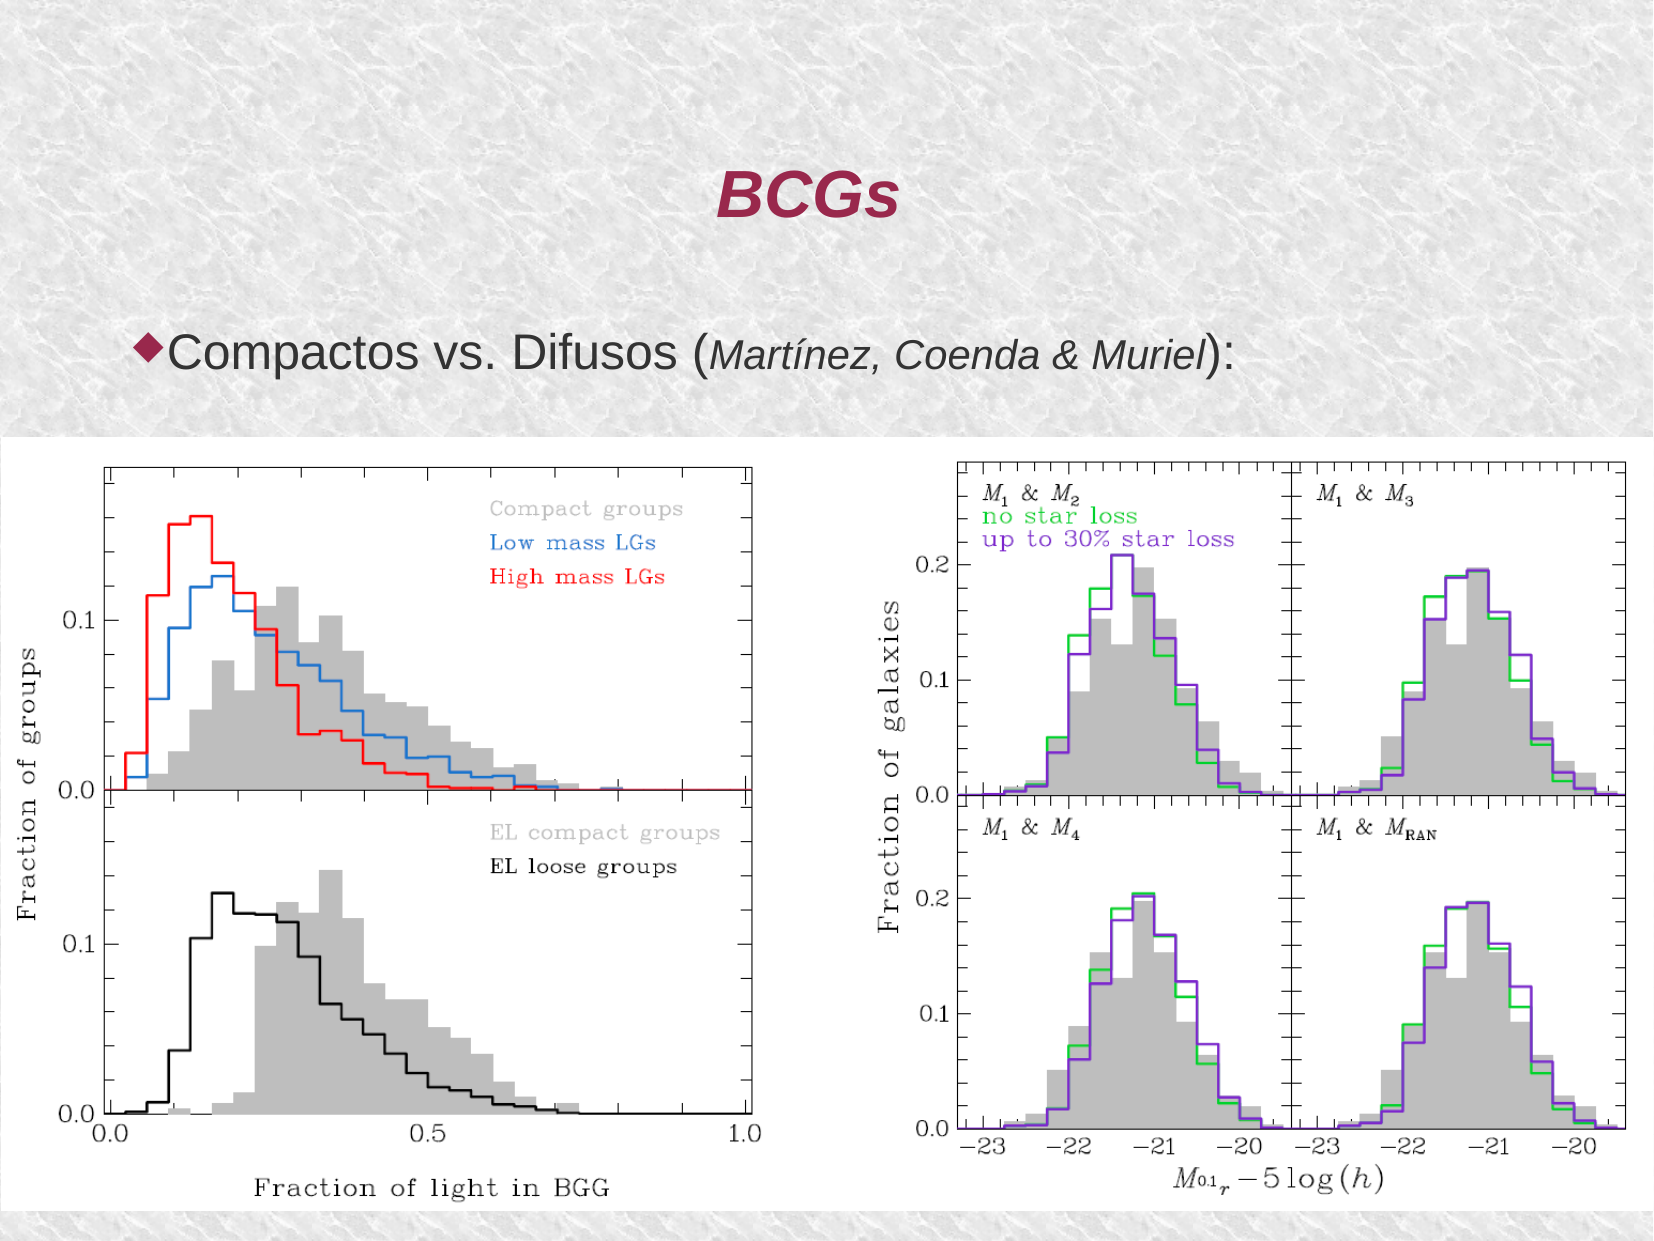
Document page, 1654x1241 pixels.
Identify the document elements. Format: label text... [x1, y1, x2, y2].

title BCGs [82, 90, 1535, 298]
list Compactos vs. Difusos (Martínez, Coenda & Muriel): 1) Varias diferencias y similitudes entre BCGs en compactos y grupos difusos de alta y baja masa. 2) A igual luminosidad del grupo: BCGs en compactos son más brillantes, grandes, masivas, rojas y mayor probabilidad de ser E 3) BCGs en CGs tienen mayor D M12 4) Modelito... [129, 324, 1488, 437]
picture [0, 0, 1654, 1241]
